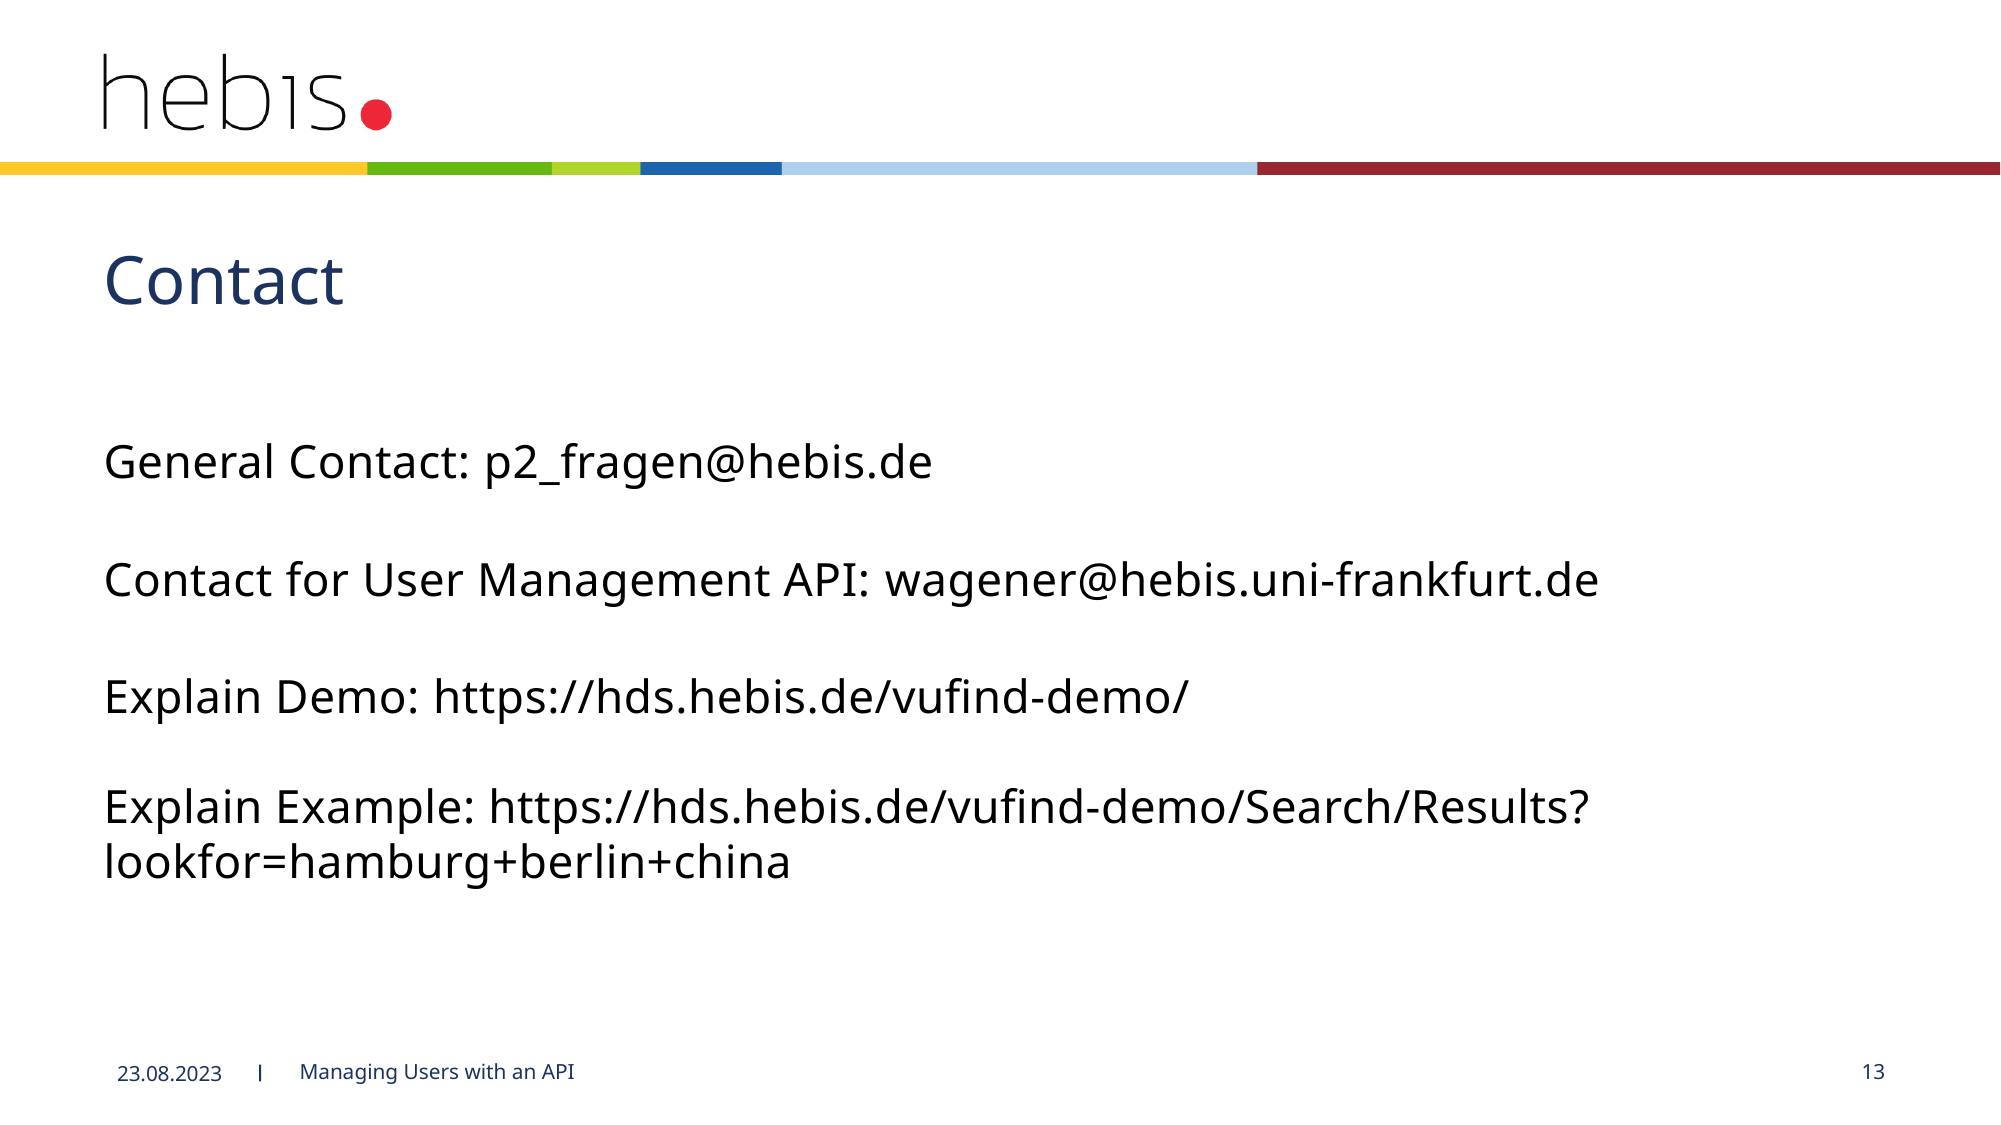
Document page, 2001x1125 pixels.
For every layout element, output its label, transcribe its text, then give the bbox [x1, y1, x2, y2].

picture [0, 0, 2001, 248]
list Contact [97, 242, 1581, 313]
slide_number 23.08.2023 [102, 1042, 271, 1103]
list General Contact: p2_fragen@hebis.de Contact for User Management API: wagener@hebis.uni-frankfurt.de Explain Demo: https://hds.hebis.de/vufind-demo/ Explain Example: https://hds.hebis.de/vufind-demo/Search/Results?lookfor=hamburg+berlin+china [97, 371, 1883, 991]
